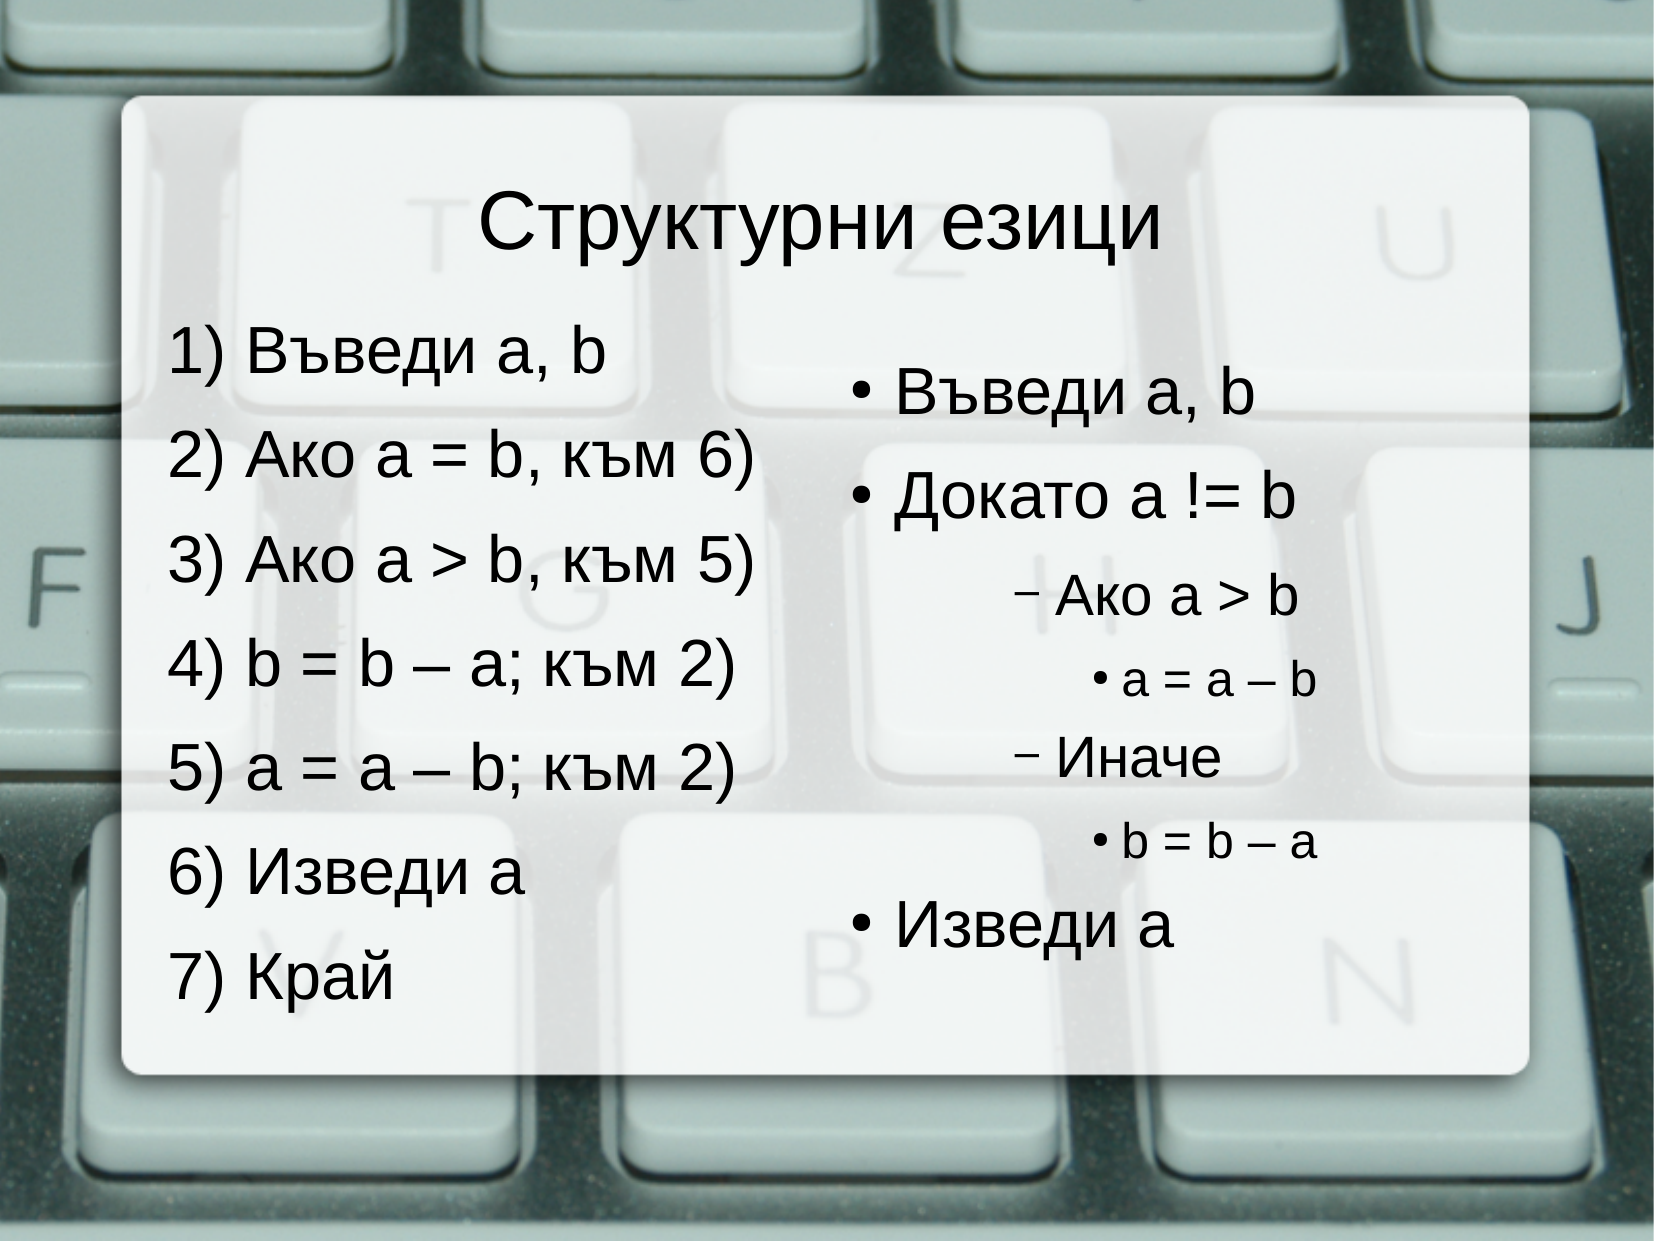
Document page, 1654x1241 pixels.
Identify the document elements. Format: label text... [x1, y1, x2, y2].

list Въведи a, b Ако a = b, към 6) Ако a > b, към 5) b = b – a; към 2) a = a – b; към 2) Изведи a Край [149, 313, 813, 1033]
list Въведи a, b Докато a != b Ако a > b a = a – b Иначе b = b – a Изведи a [843, 354, 1507, 1074]
picture [0, 0, 1654, 1241]
title Структурни езици [135, 117, 1506, 325]
